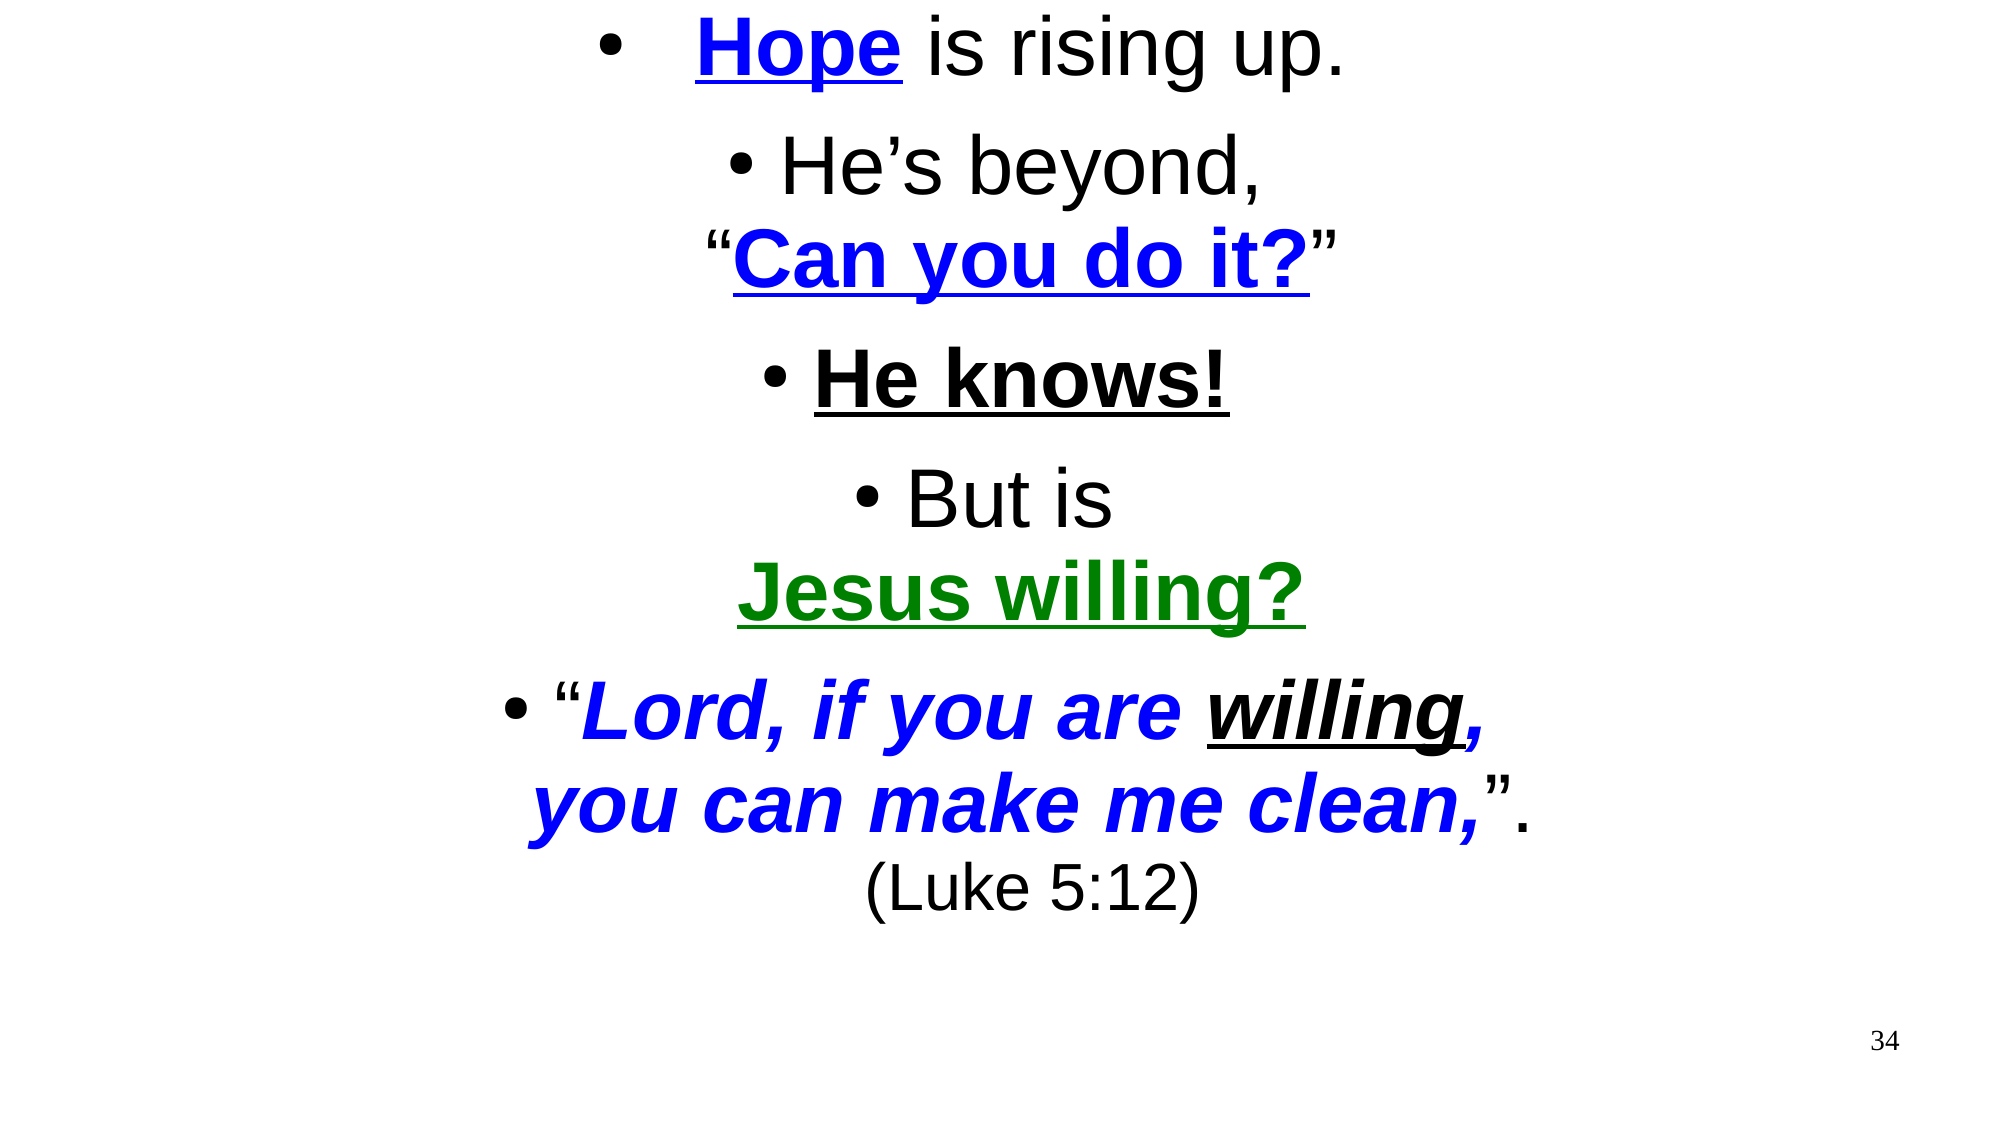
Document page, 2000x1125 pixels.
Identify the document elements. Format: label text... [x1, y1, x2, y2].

list Hope is rising up. He’s beyond, “Can you do it?” He knows! But is Jesus willing? “Lord, if you are willing, you can make me clean,”. (Luke 5:12) [0, 0, 1996, 1123]
